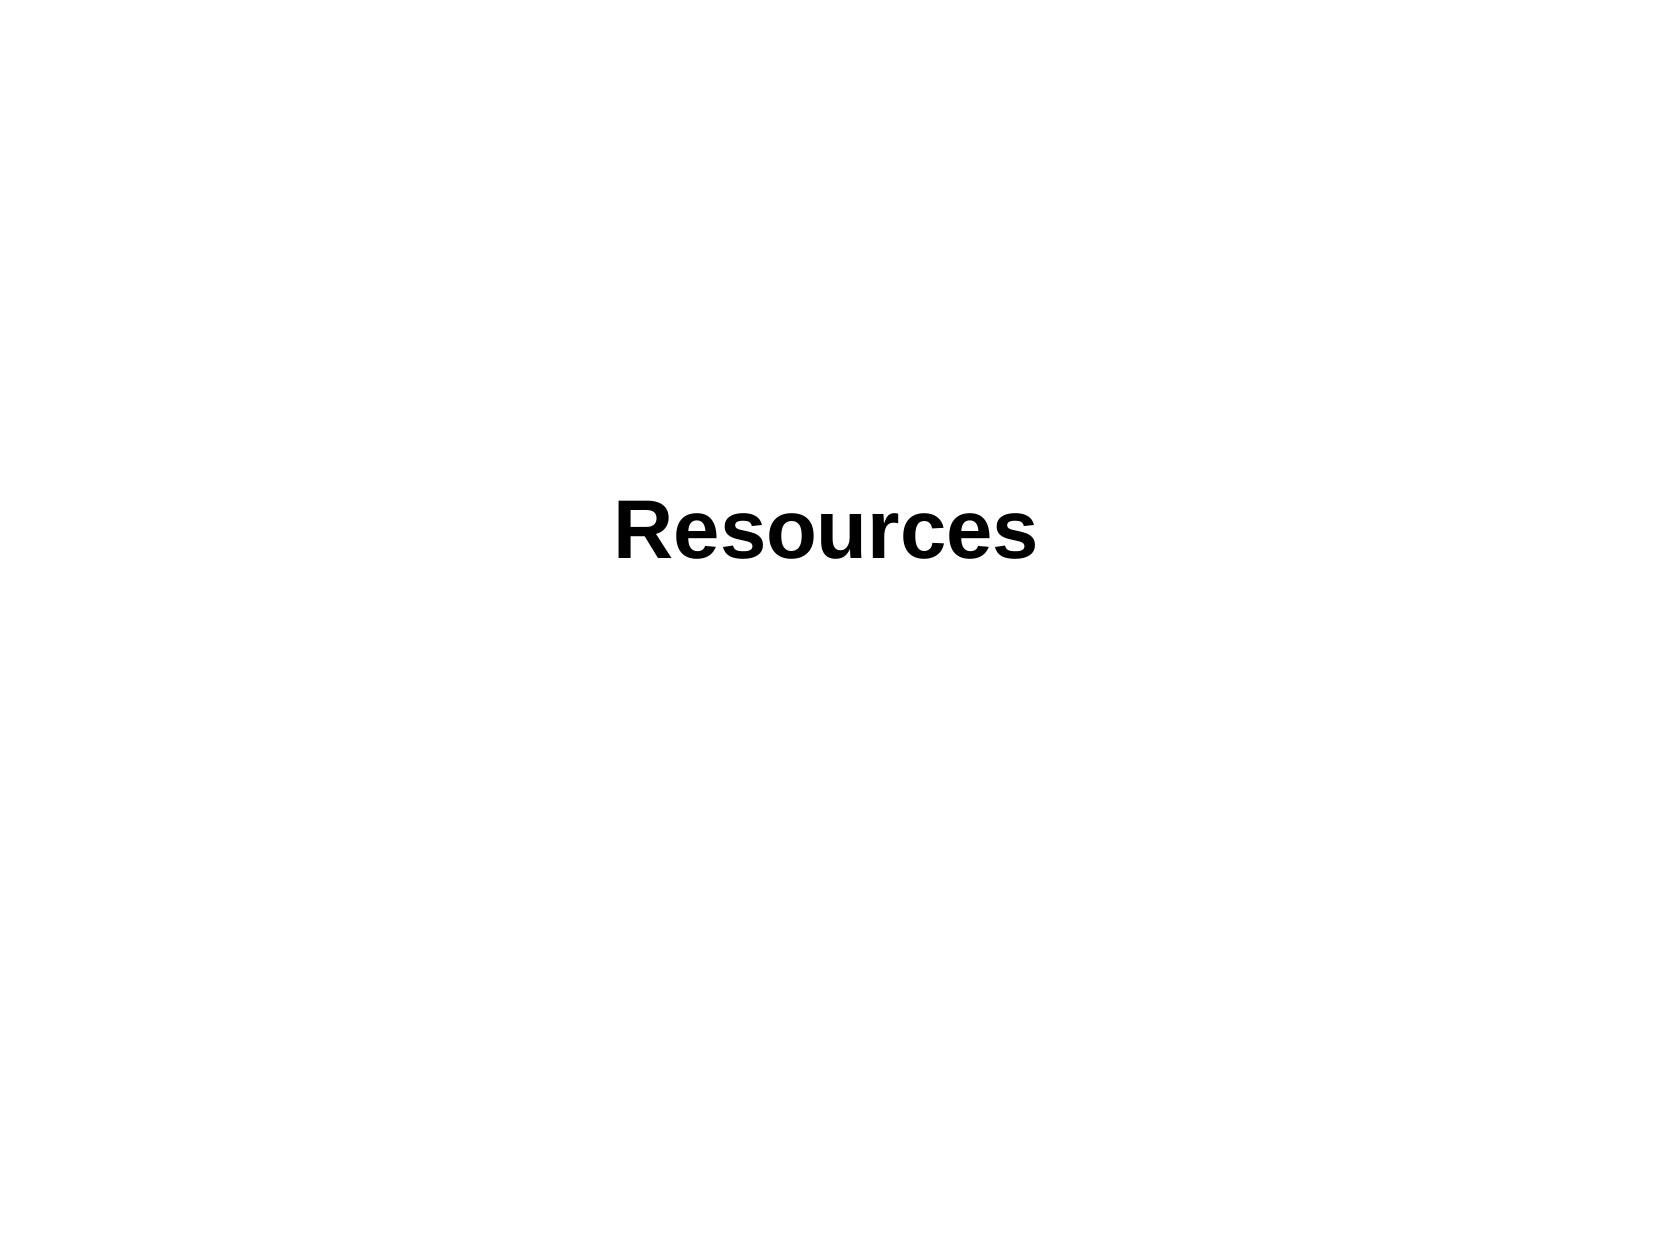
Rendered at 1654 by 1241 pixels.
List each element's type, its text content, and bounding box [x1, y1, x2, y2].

subtitle Resources [82, 49, 1571, 1010]
